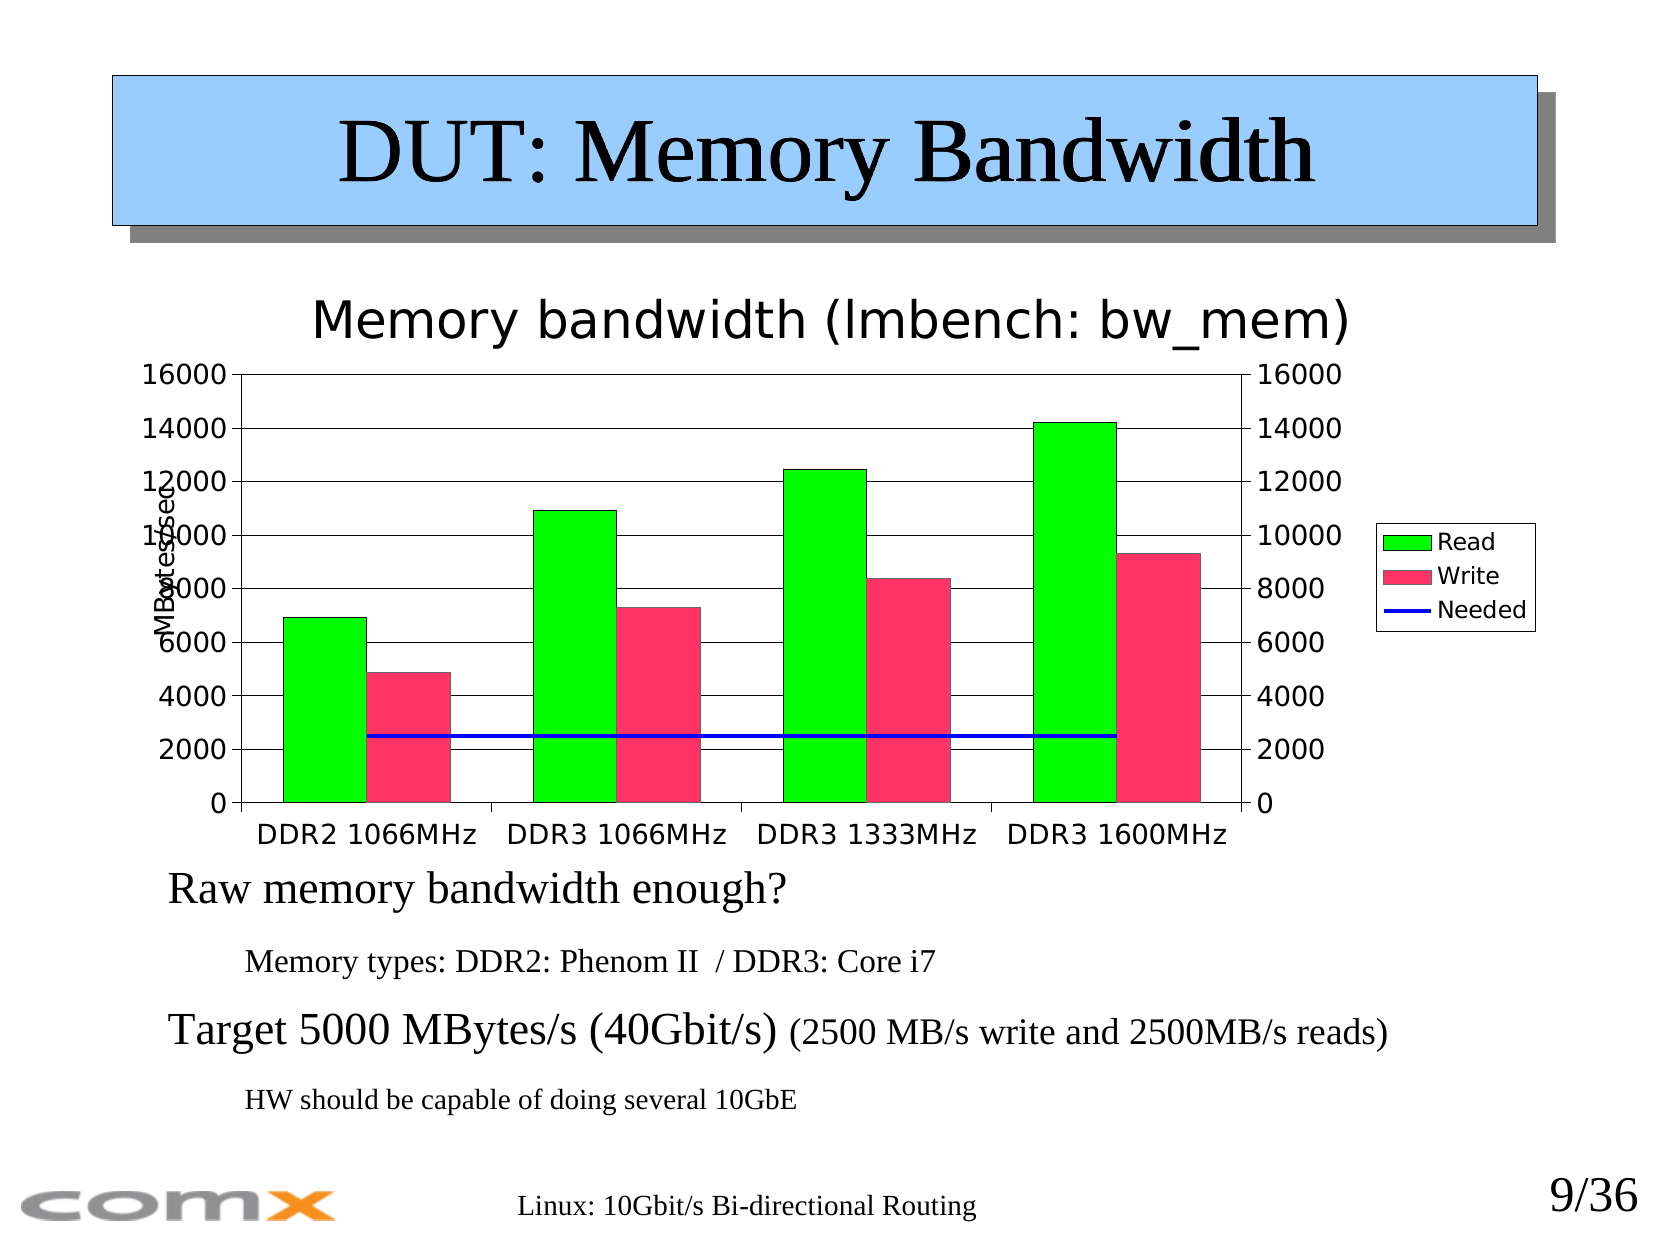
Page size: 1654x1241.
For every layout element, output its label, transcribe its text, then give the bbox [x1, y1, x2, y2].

chart [112, 262, 1538, 863]
picture [21, 1191, 335, 1221]
list Raw memory bandwidth enough? Memory types: DDR2: Phenom II / DDR3: Core i7 Target 5000 MBytes/s (40Gbit/s) (2500 MB/s write and 2500MB/s reads) HW should be capable of doing several 10GbE [150, 863, 1538, 1169]
title DUT: Memory Bandwidth [116, 75, 1538, 226]
